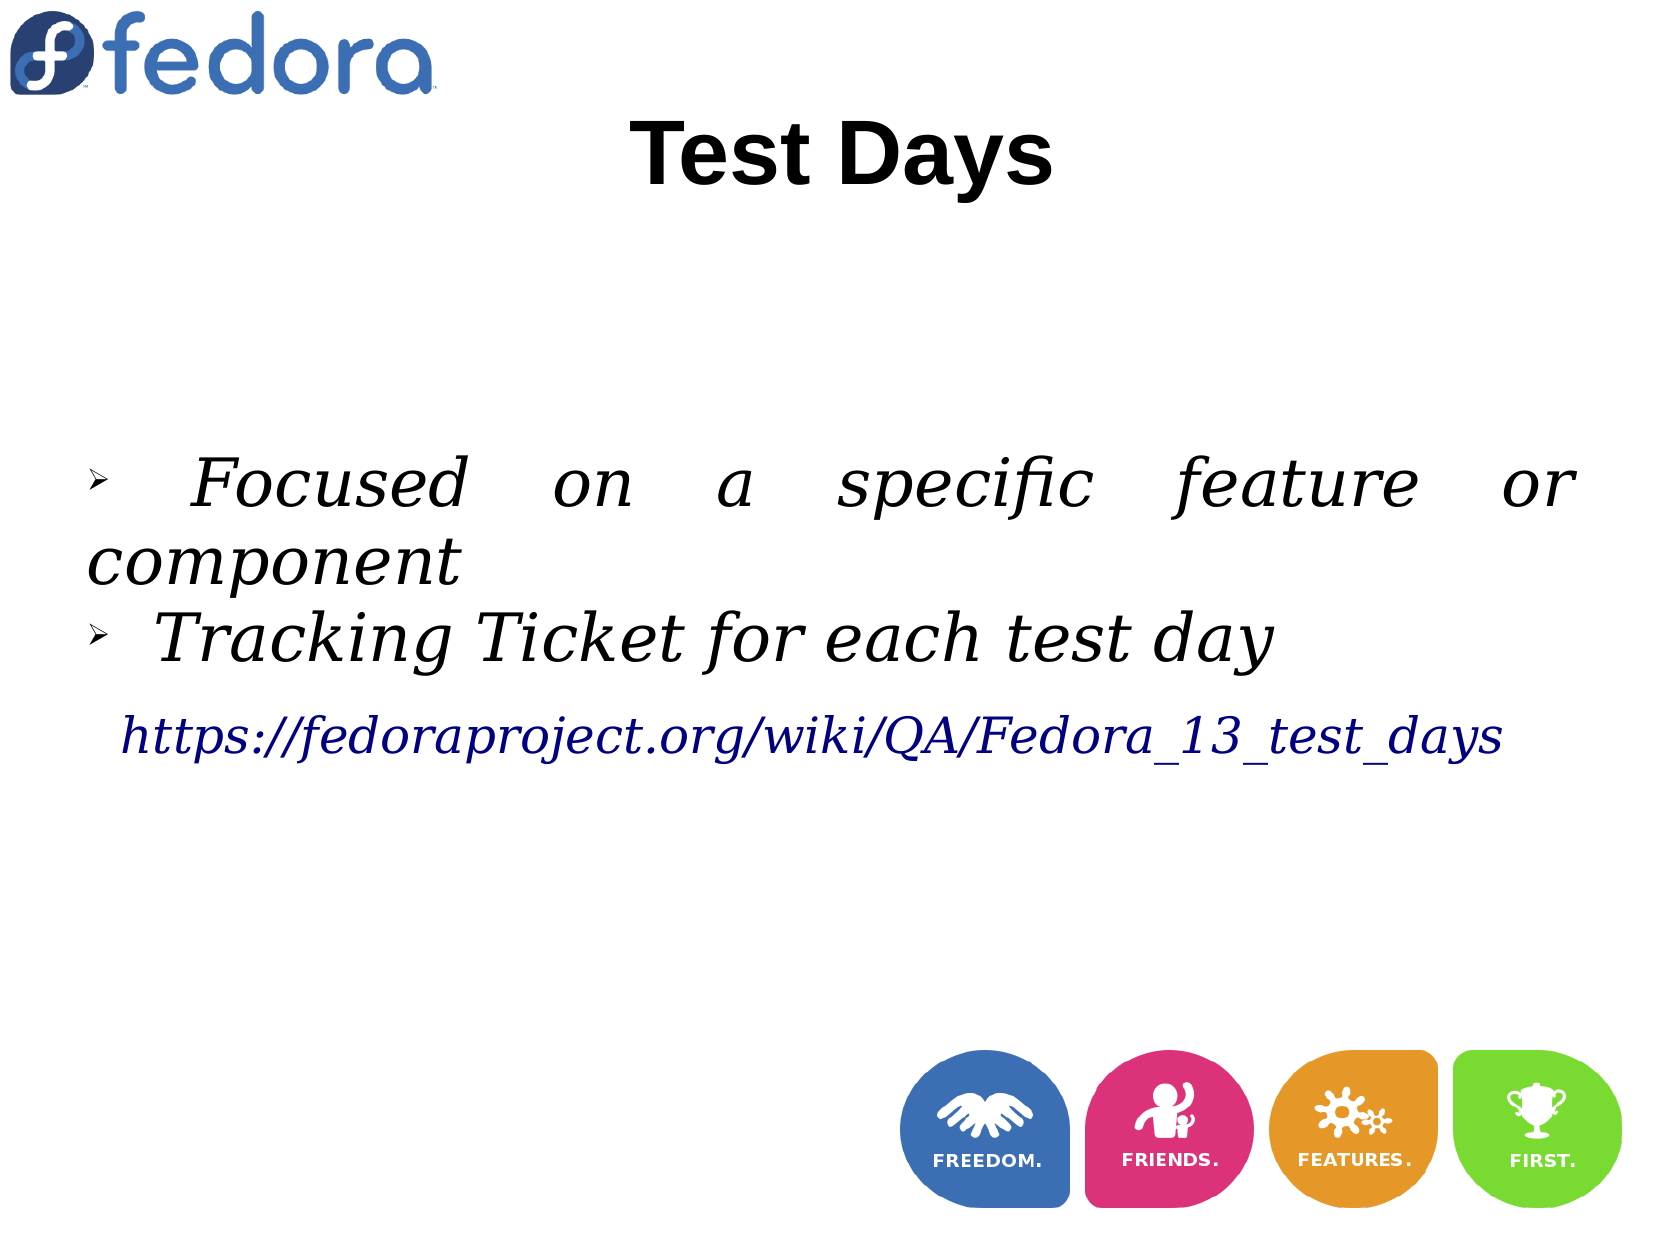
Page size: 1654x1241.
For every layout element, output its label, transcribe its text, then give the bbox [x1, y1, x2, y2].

picture [10, 10, 437, 95]
subtitle Focused on a specific feature or component Tracking Ticket for each test day https://fedoraproject.org/wiki/QA/Fedora_13_test_days [86, 300, 1576, 1104]
title Test Days [82, 49, 1571, 257]
picture [900, 1050, 1622, 1208]
